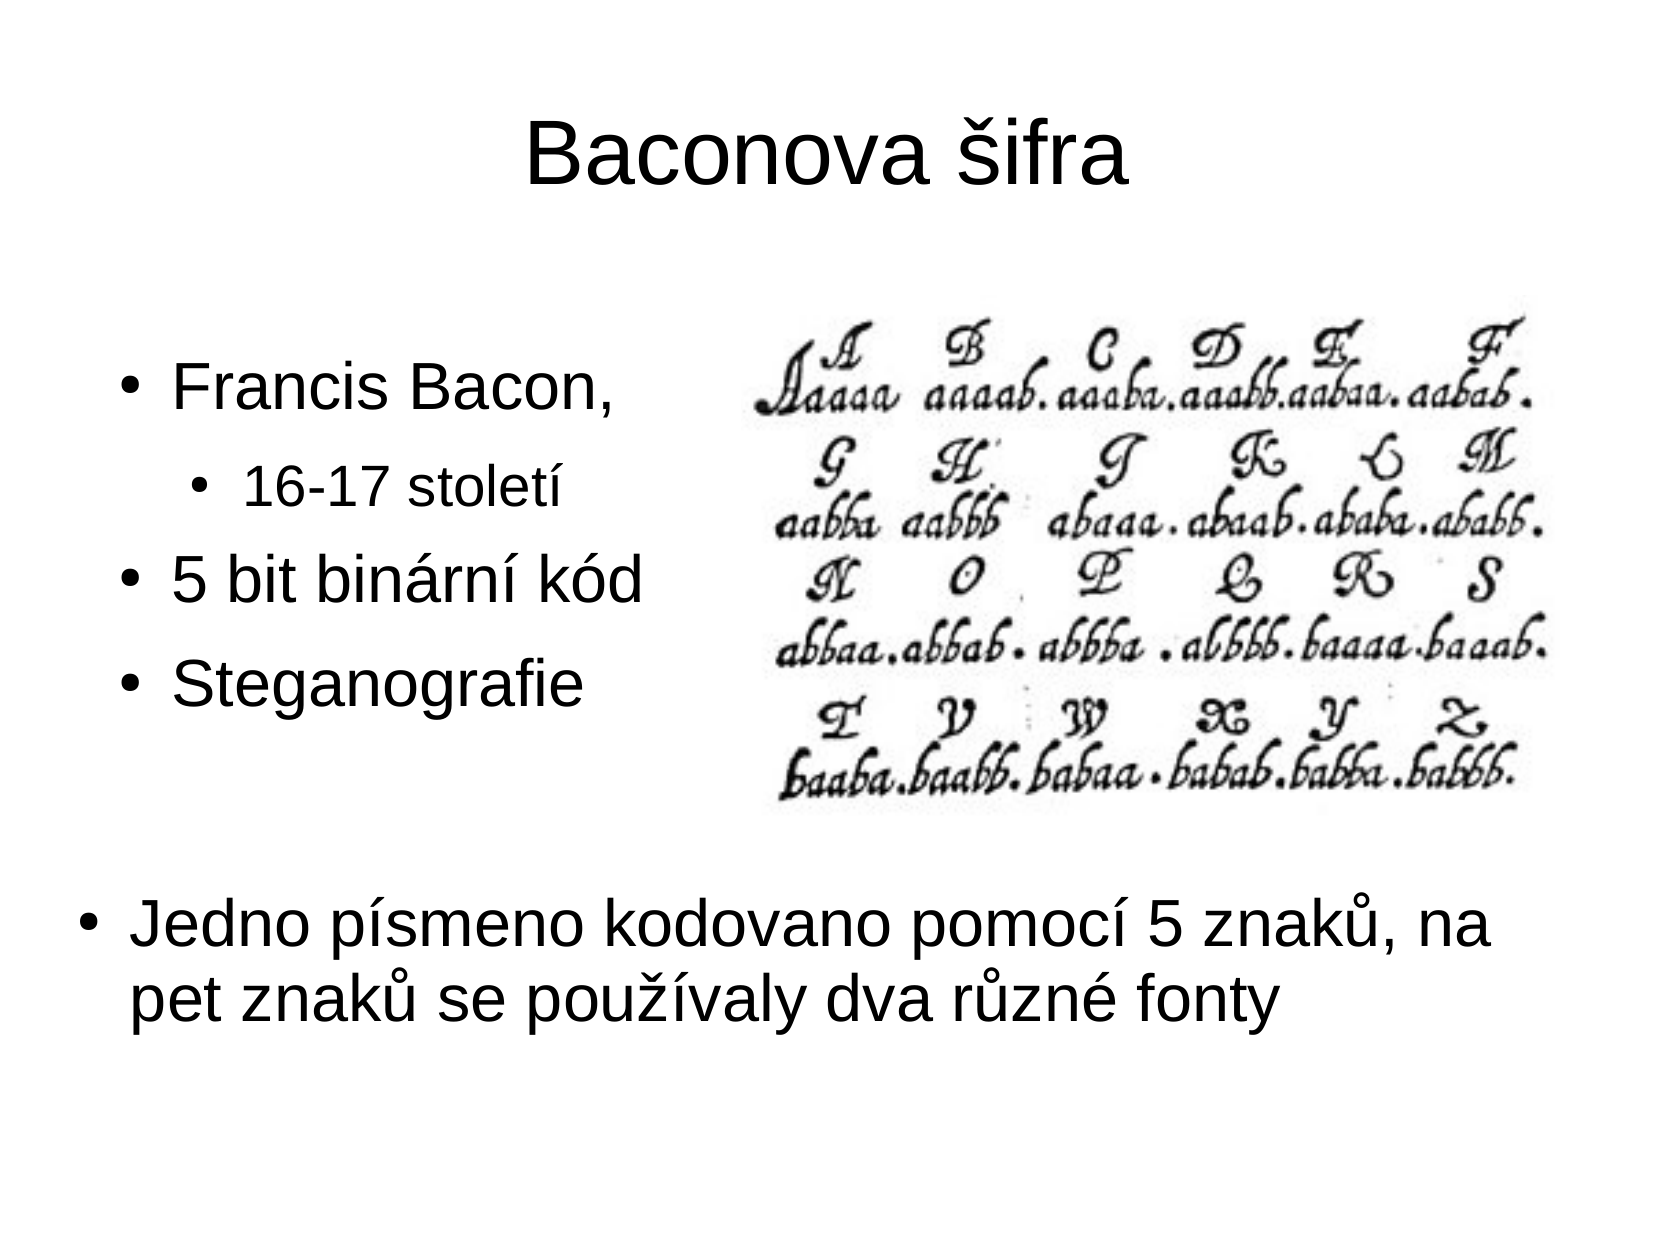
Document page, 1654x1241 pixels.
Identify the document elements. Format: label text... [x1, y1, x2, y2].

picture [741, 295, 1565, 824]
list Francis Bacon, 16-17 století 5 bit binární kód Steganografie [100, 349, 827, 827]
list Jedno písmeno kodovano pomocí 5 znaků, na pet znaků se používaly dva různé fonty [59, 885, 1572, 1093]
title Baconova šifra [82, 49, 1571, 257]
